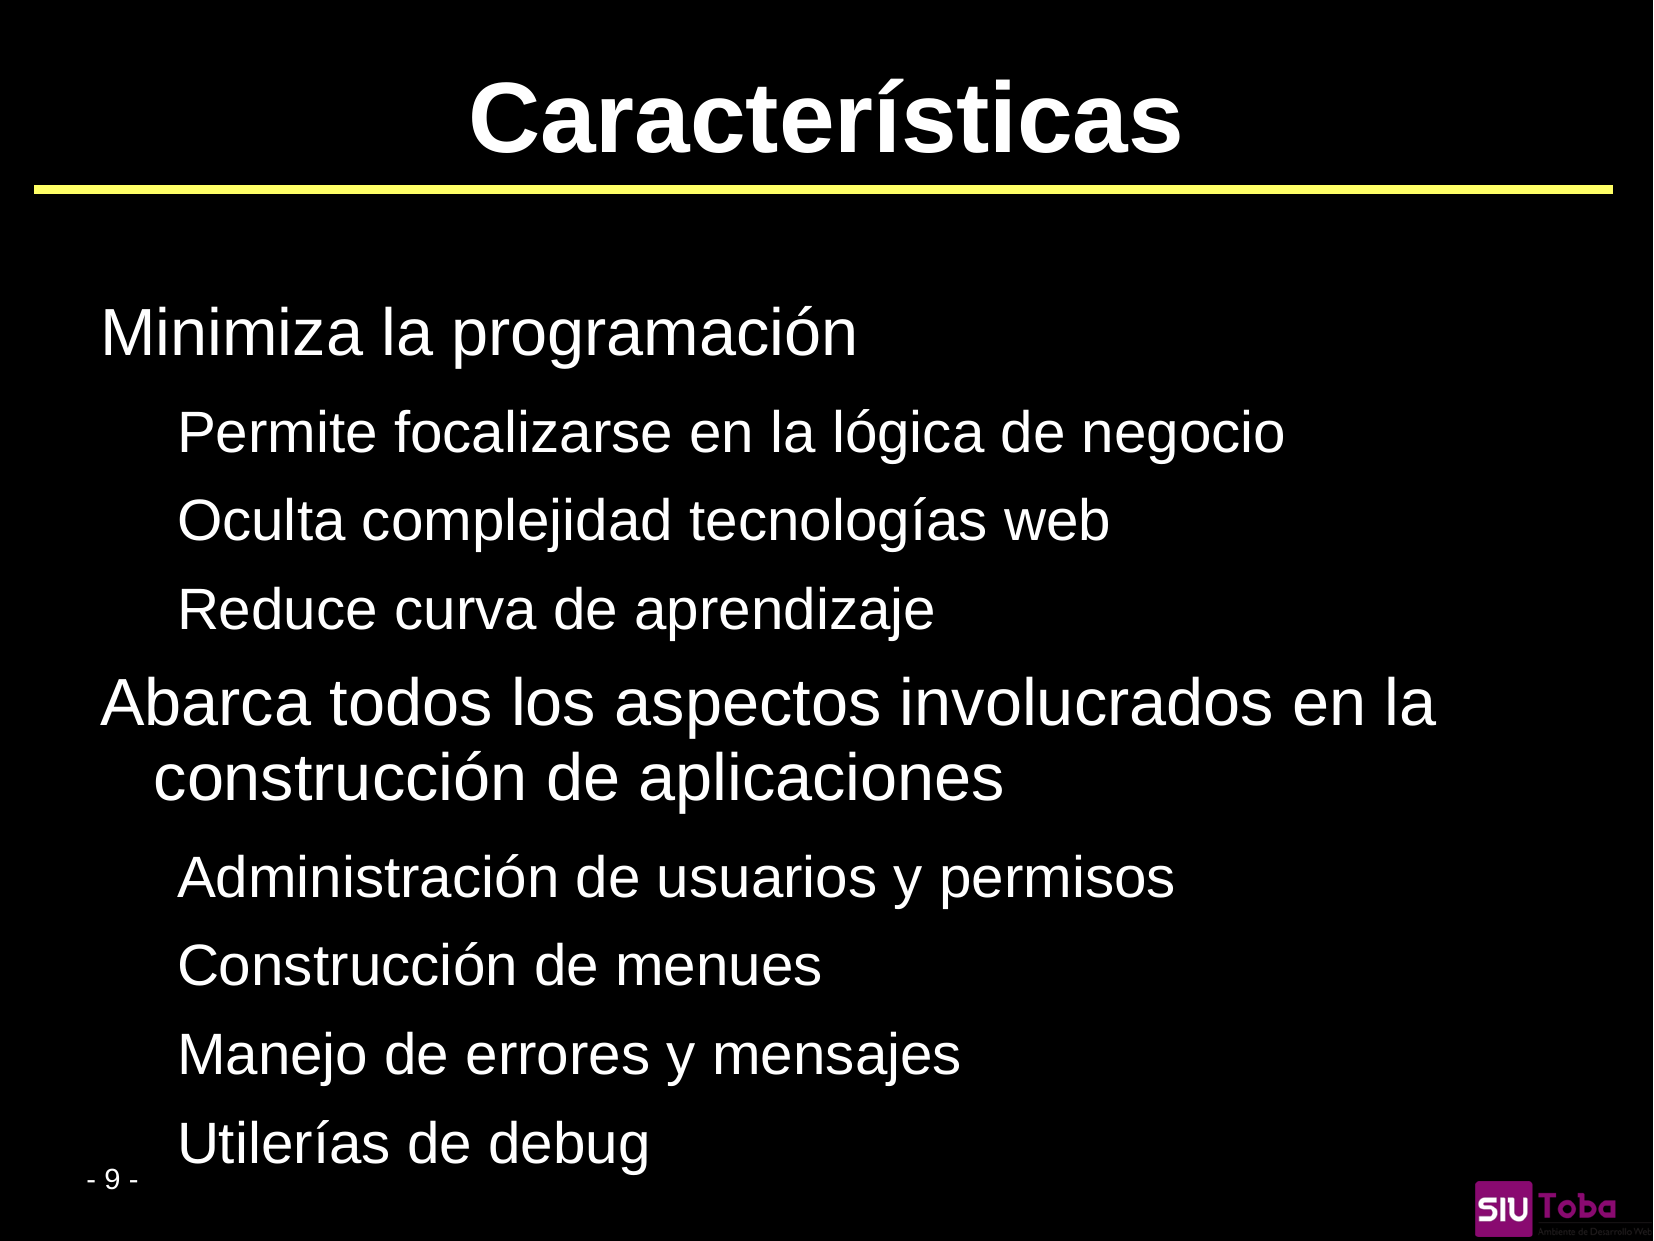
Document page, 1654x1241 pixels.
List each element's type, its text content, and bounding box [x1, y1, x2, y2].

list Minimiza la programación Permite focalizarse en la lógica de negocio Oculta complejidad tecnologías web Reduce curva de aprendizaje Abarca todos los aspectos involucrados en la construcción de aplicaciones Administración de usuarios y permisos Construcción de menues Manejo de errores y mensajes Utilerías de debug [82, 295, 1565, 1176]
picture [1475, 1181, 1652, 1237]
title Características [58, 54, 1594, 181]
